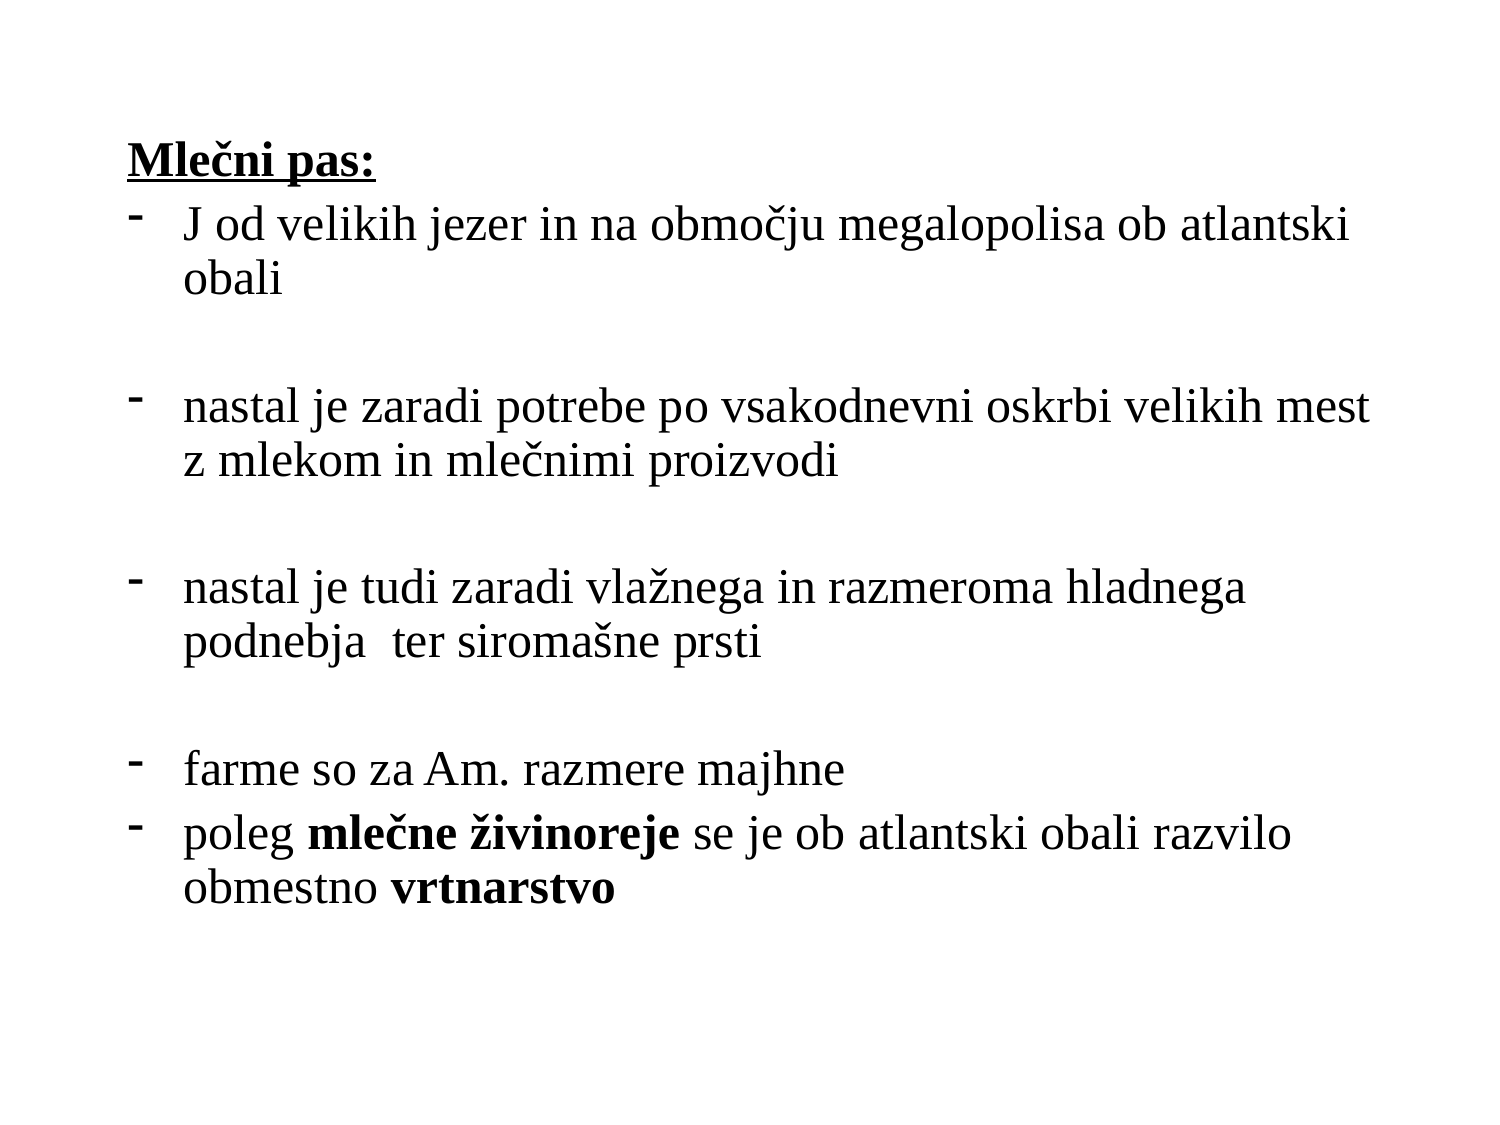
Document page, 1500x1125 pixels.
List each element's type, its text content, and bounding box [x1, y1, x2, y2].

list Mlečni pas: J od velikih jezer in na območju megalopolisa ob atlantski obali nastal je zaradi potrebe po vsakodnevni oskrbi velikih mest z mlekom in mlečnimi proizvodi nastal je tudi zaradi vlažnega in razmeroma hladnega podnebja ter siromašne prsti farme so za Am. razmere majhne poleg mlečne živinoreje se je ob atlantski obali razvilo obmestno vrtnarstvo [112, 125, 1388, 1000]
